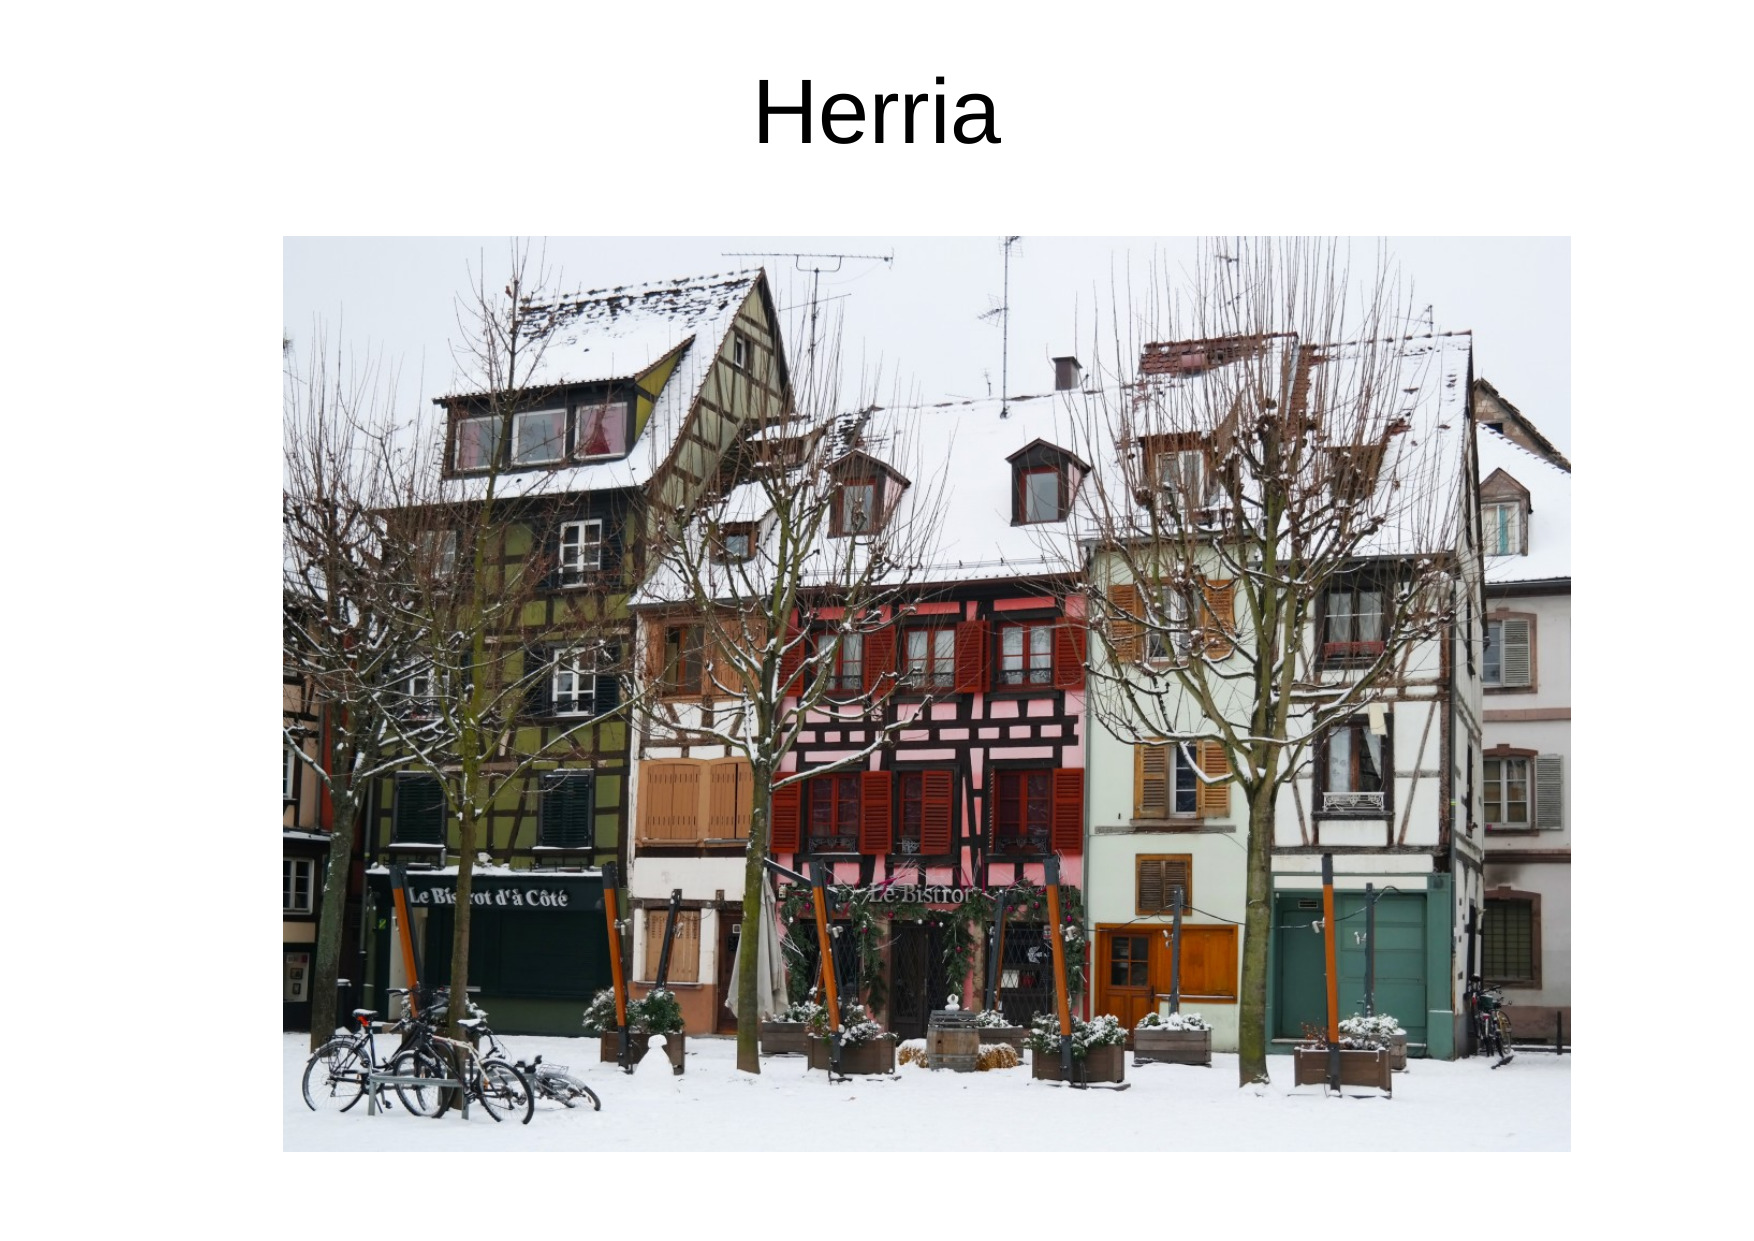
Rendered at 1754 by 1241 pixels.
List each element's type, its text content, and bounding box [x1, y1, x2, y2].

picture [283, 236, 1571, 1152]
title Herria [87, 8, 1667, 216]
